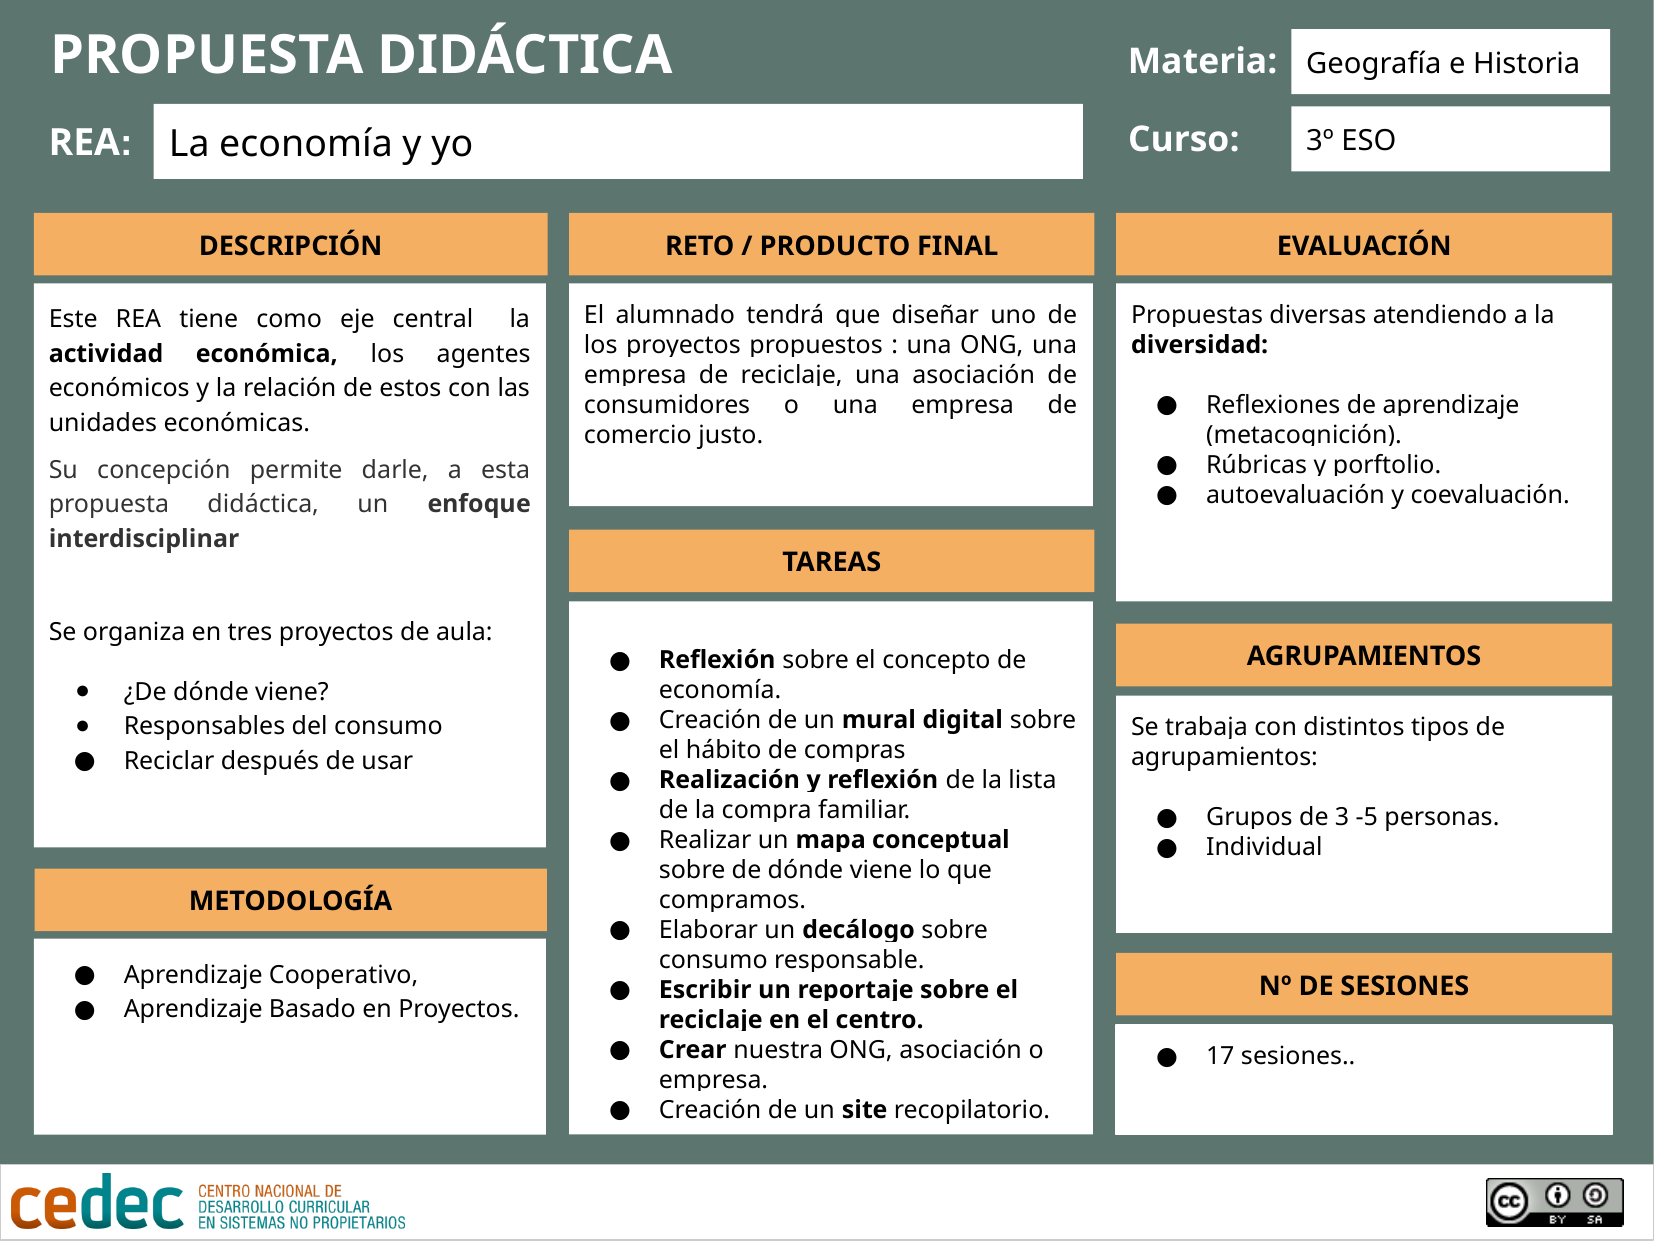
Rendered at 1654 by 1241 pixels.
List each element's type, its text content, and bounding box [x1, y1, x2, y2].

text_box La economía y yo [153, 103, 1083, 179]
text_box EVALUACIÓN [1116, 212, 1613, 276]
text_box Nº DE SESIONES [1116, 952, 1613, 1016]
text_box 3º ESO [1291, 106, 1611, 172]
text_box El alumnado tendrá que diseñar uno de los proyectos propuestos : una ONG, una empresa de reciclaje, una asociación de consumidores o una empresa de comercio justo. [569, 283, 1093, 507]
text_box TAREAS [569, 529, 1095, 593]
text_box RETO / PRODUCTO FINAL [569, 212, 1095, 276]
text_box Este REA tiene como eje central la actividad económica, los agentes económicos y la relación de estos con las unidades económicas. Su concepción permite darle, a esta propuesta didáctica, un enfoque interdisciplinar Se organiza en tres proyectos de aula: ¿De dónde viene? Responsables del consumo Reciclar después de usar [33, 283, 546, 848]
text_box Materia: [1113, 30, 1291, 94]
text_box 17 sesiones.. [1116, 1024, 1613, 1135]
text_box Curso: [1113, 109, 1303, 173]
text_box Aprendizaje Cooperativo, Aprendizaje Basado en Proyectos. [33, 938, 546, 1135]
text_box [0, 1164, 1654, 1241]
text_box Reflexión sobre el concepto de economía. Creación de un mural digital sobre el hábito de compras Realización y reflexión de la lista de la compra familiar. Realizar un mapa conceptual sobre de dónde viene lo que compramos. Elaborar un decálogo sobre consumo responsable. Escribir un reportaje sobre el reciclaje en el centro. Crear nuestra ONG, asociación o empresa. Creación de un site recopilatorio. [569, 601, 1093, 1135]
text_box Geografía e Historia [1291, 29, 1611, 95]
text_box Propuestas diversas atendiendo a la diversidad: Reflexiones de aprendizaje (metacognición). Rúbricas y porftolio. autoevaluación y coevaluación. [1116, 283, 1613, 602]
text_box PROPUESTA DIDÁCTICA [35, 11, 697, 110]
text_box DESCRIPCIÓN [33, 212, 548, 276]
picture [1486, 1178, 1624, 1227]
text_box Se trabaja con distintos tipos de agrupamientos: Grupos de 3 -5 personas. Individual [1116, 695, 1613, 933]
text_box REA: [33, 110, 153, 174]
picture [11, 1173, 405, 1229]
text_box METODOLOGÍA [34, 868, 547, 932]
text_box AGRUPAMIENTOS [1116, 623, 1613, 687]
